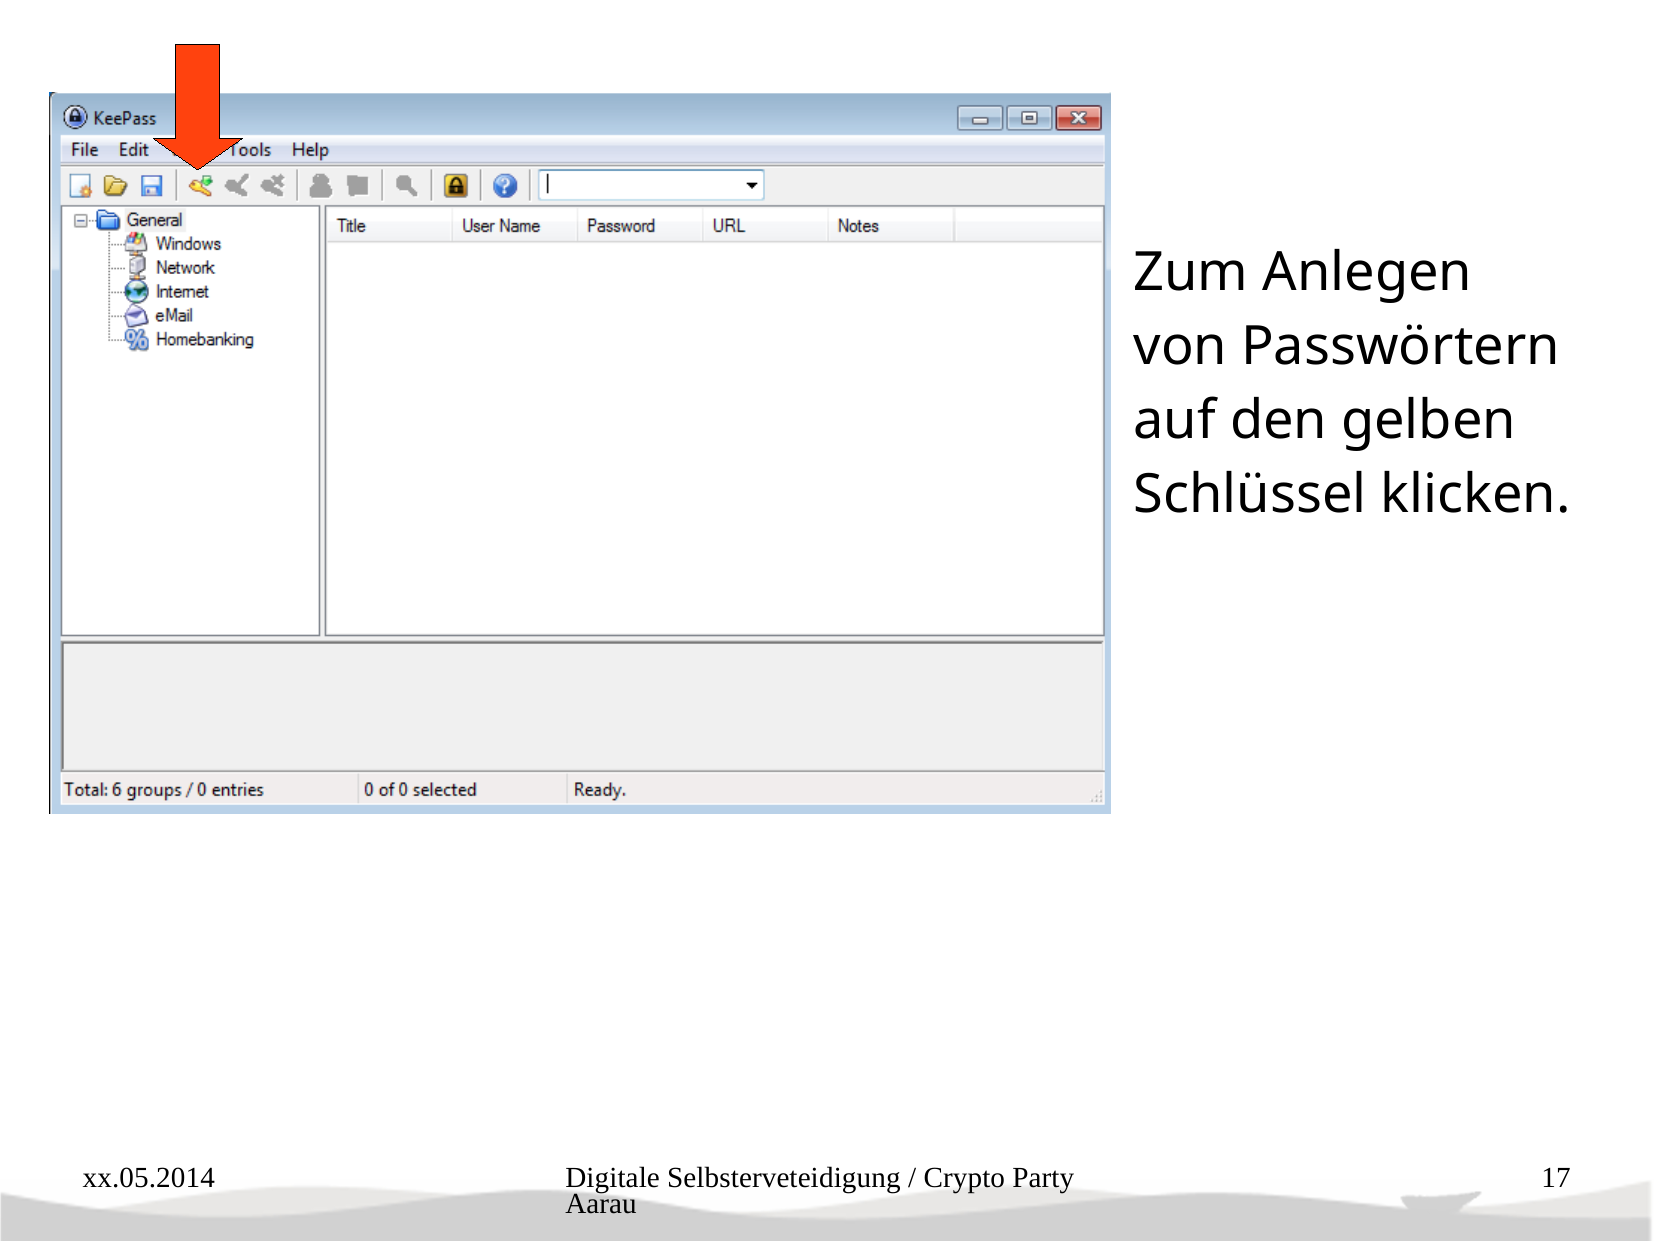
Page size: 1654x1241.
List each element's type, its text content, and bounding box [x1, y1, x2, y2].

picture [860, 1179, 866, 1186]
picture [49, 92, 1111, 814]
picture [0, 1179, 1654, 1241]
picture [972, 1179, 978, 1186]
picture [174, 1179, 181, 1186]
picture [571, 1179, 582, 1186]
text_box [153, 44, 243, 170]
picture [994, 1179, 1001, 1186]
text_box Zum Anlegen von Passwörtern auf den gelben Schlüssel klicken. [1118, 225, 1595, 619]
picture [123, 1179, 130, 1186]
picture [708, 1179, 715, 1186]
picture [823, 1179, 829, 1186]
